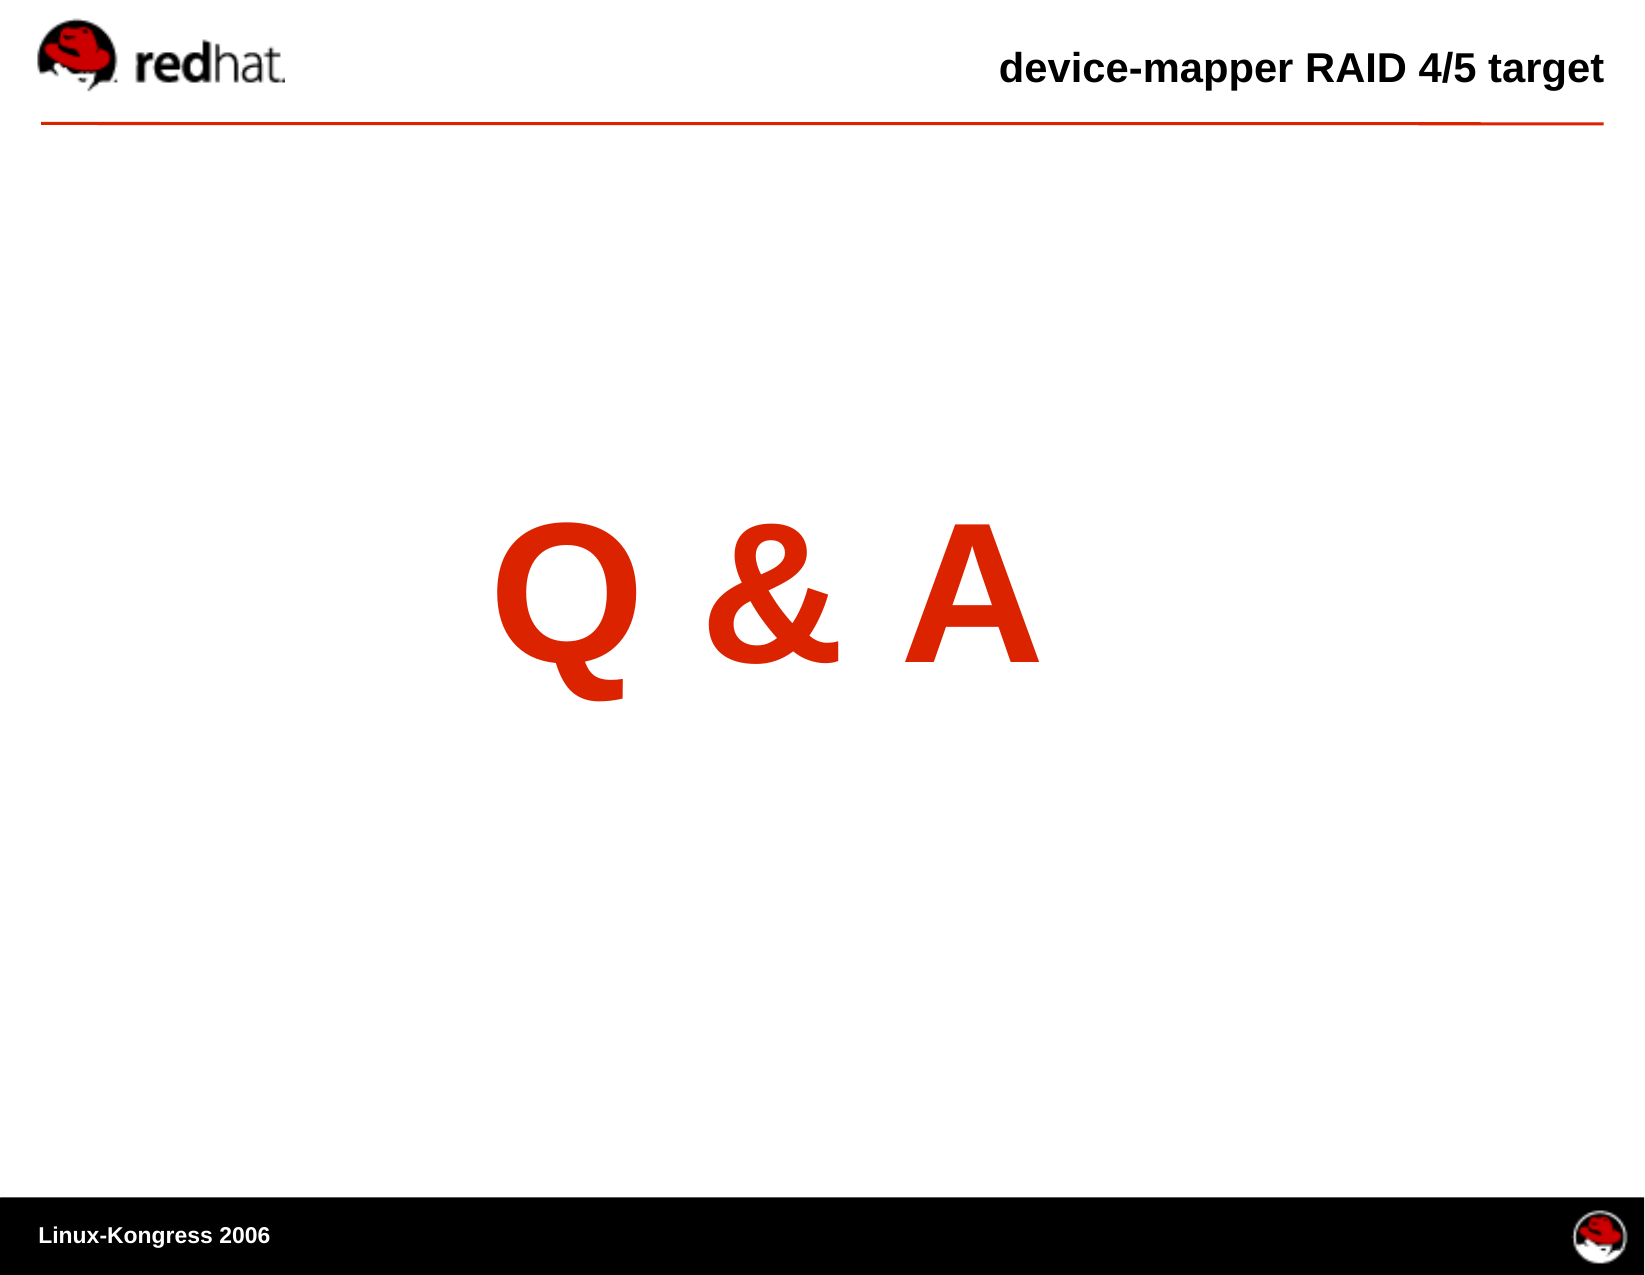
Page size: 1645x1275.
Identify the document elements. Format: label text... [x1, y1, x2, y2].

text_box Q & A [528, 545, 605, 576]
text_box Linux-Kongress 2006 [38, 1222, 382, 1252]
text_box Q & A [489, 481, 686, 576]
picture [36, 17, 285, 102]
picture [1568, 1207, 1632, 1270]
text_box [0, 1197, 1645, 1275]
text_box device-mapper RAID 4/5 target [959, 44, 1605, 97]
